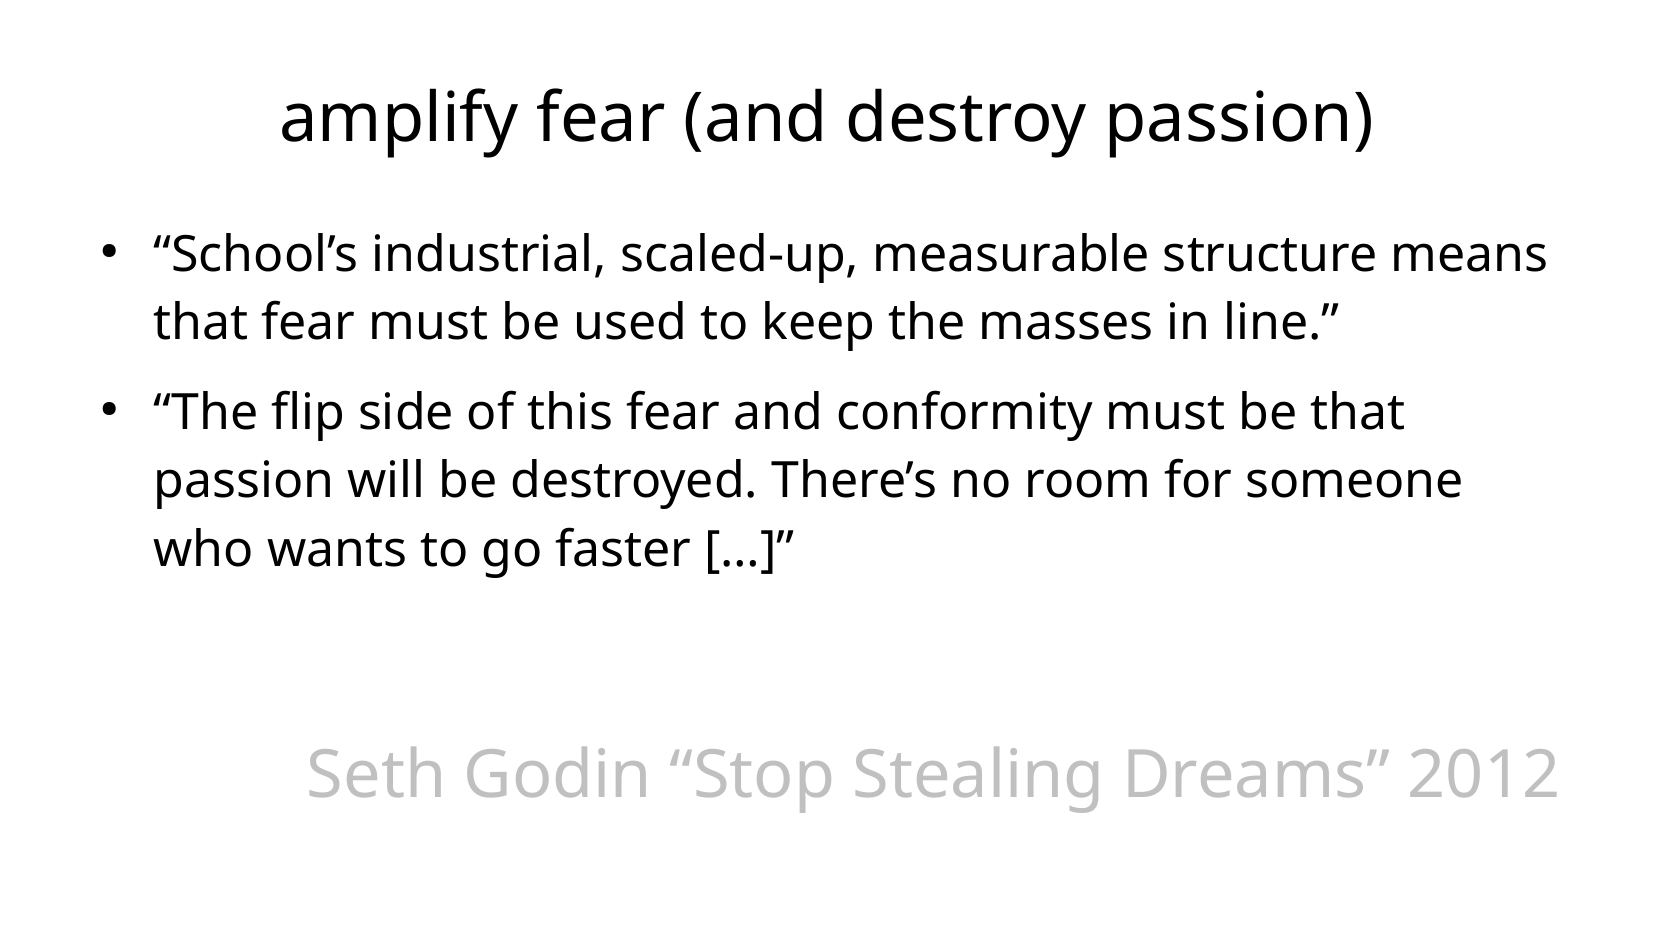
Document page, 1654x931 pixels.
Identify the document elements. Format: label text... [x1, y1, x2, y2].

title amplify fear (and destroy passion) [82, 37, 1571, 193]
text_box Seth Godin “Stop Stealing Dreams” 2012 [75, 709, 1577, 833]
list “School’s industrial, scaled-up, measurable structure means that fear must be used to keep the masses in line.” “The flip side of this fear and conformity must be that passion will be destroyed. There’s no room for someone who wants to go faster […]” [82, 217, 1571, 709]
